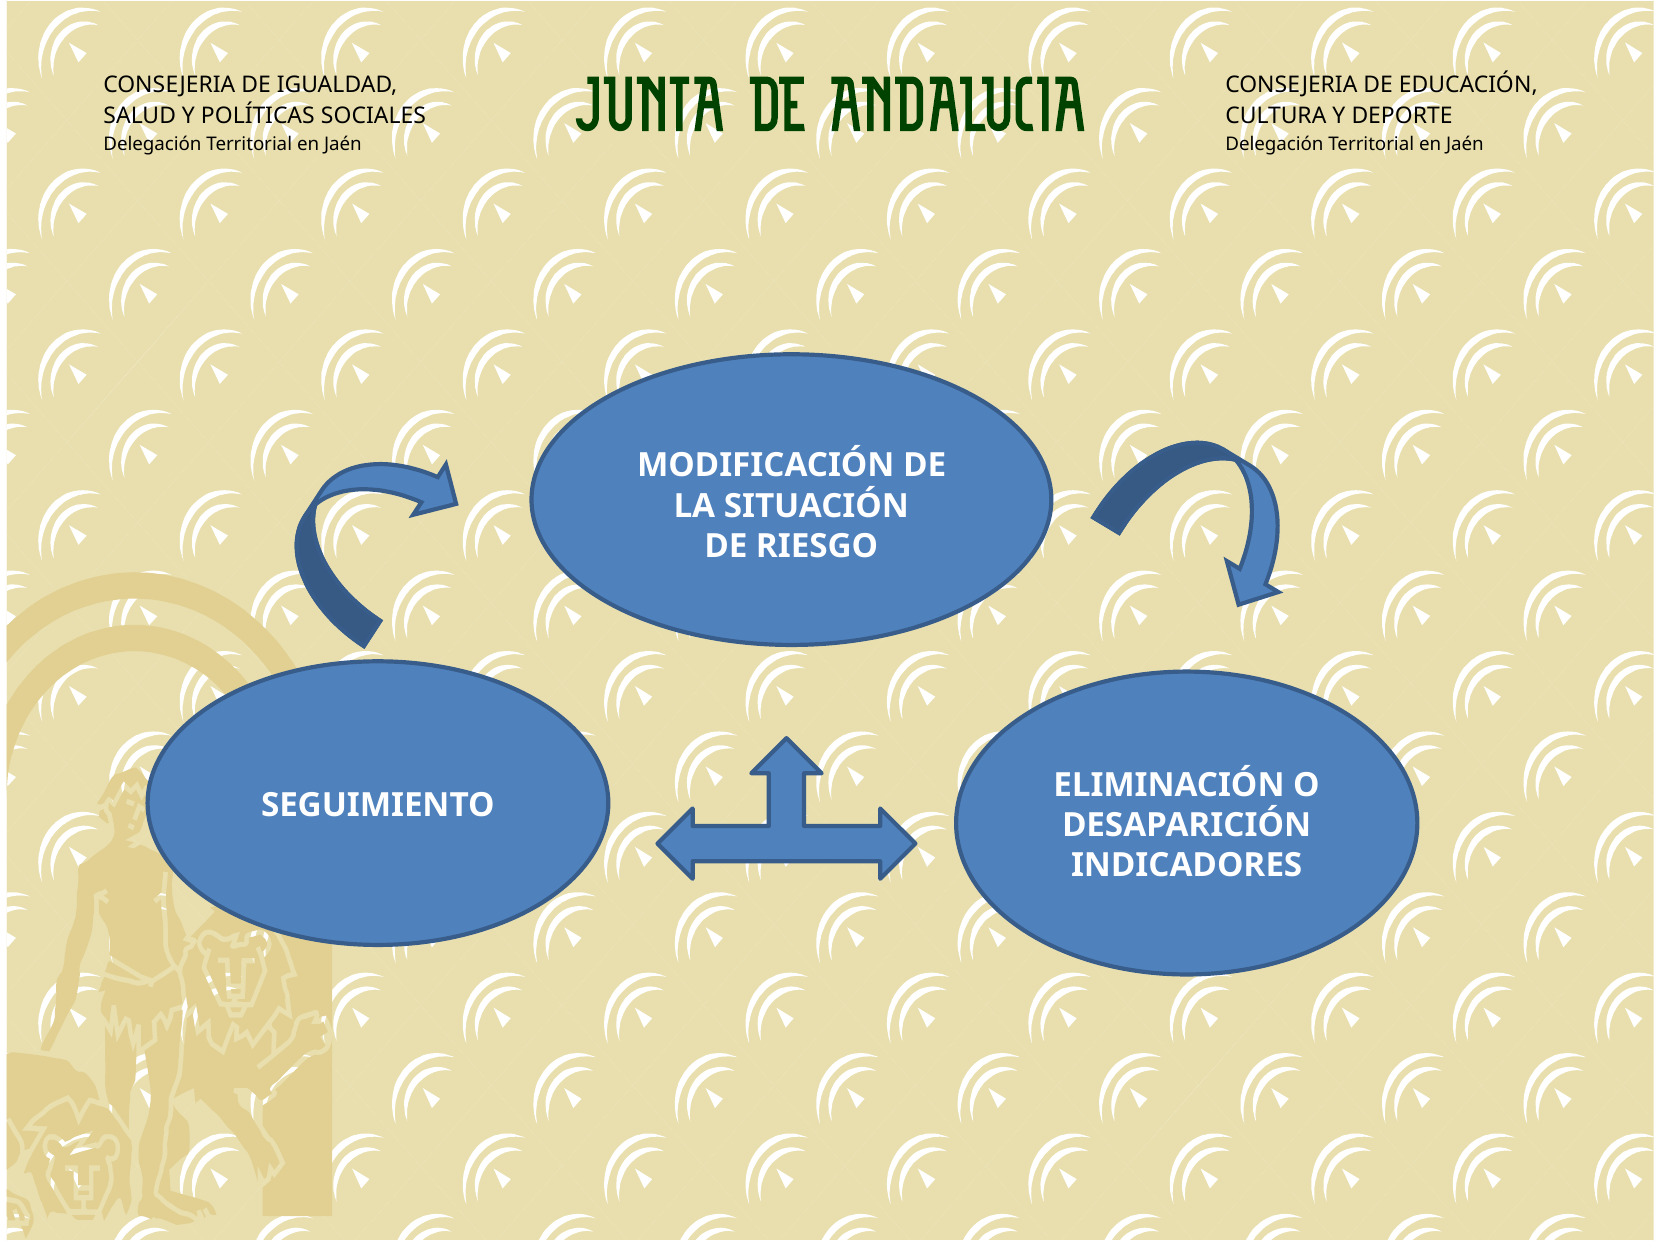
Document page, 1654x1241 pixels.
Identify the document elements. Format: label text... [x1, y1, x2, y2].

text_box [296, 464, 457, 647]
text_box [657, 738, 916, 879]
text_box SEGUIMIENTO [147, 661, 609, 945]
text_box [1093, 442, 1279, 605]
text_box CONSEJERIA DE IGUALDAD, SALUD Y POLÍTICAS SOCIALES Delegación Territorial en Jaén [88, 60, 464, 148]
picture [6, 0, 1654, 1241]
text_box CONSEJERIA DE EDUCACIÓN, CULTURA Y DEPORTE Delegación Territorial en Jaén [1210, 60, 1575, 148]
text_box ELIMINACIÓN O DESAPARICIÓN INDICADORES [956, 671, 1418, 975]
text_box MODIFICACIÓN DE LA SITUACIÓN DE RIESGO [531, 354, 1052, 645]
